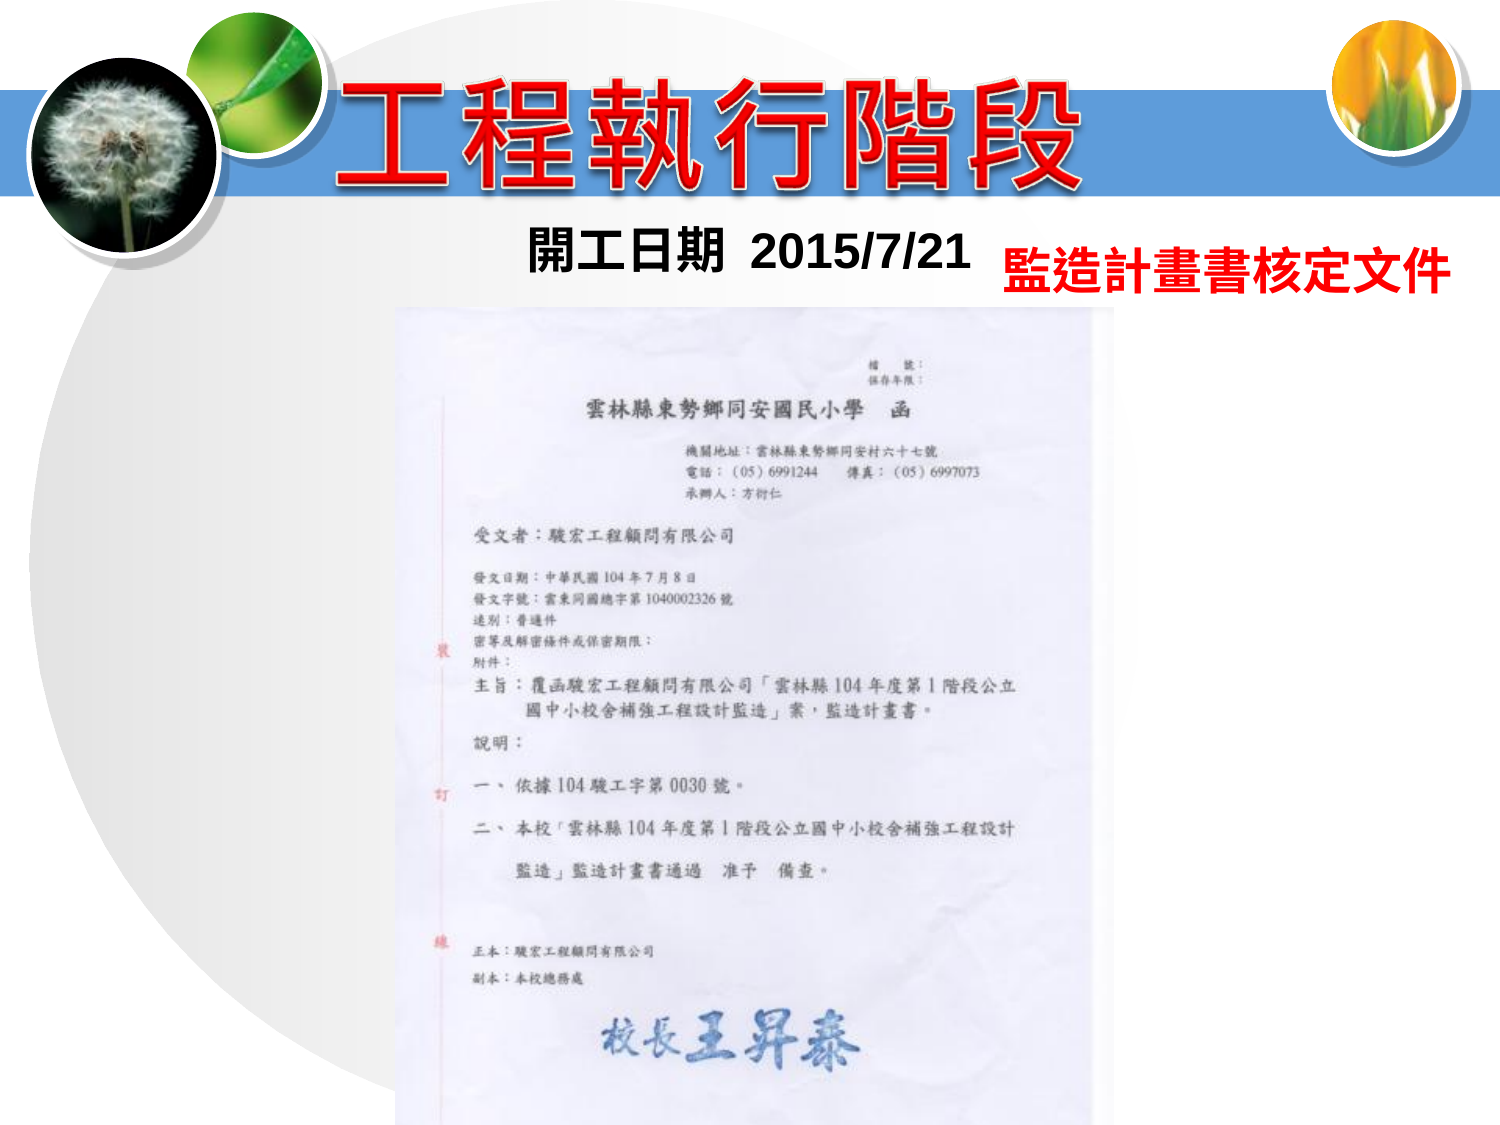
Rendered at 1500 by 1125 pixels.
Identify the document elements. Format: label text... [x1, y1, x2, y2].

picture [31, 57, 217, 253]
text_box 監造計畫書核定文件 [987, 231, 1468, 308]
picture [1331, 20, 1457, 151]
text_box 開工日期 2015/7/21 [511, 211, 987, 287]
picture [186, 12, 1176, 1125]
